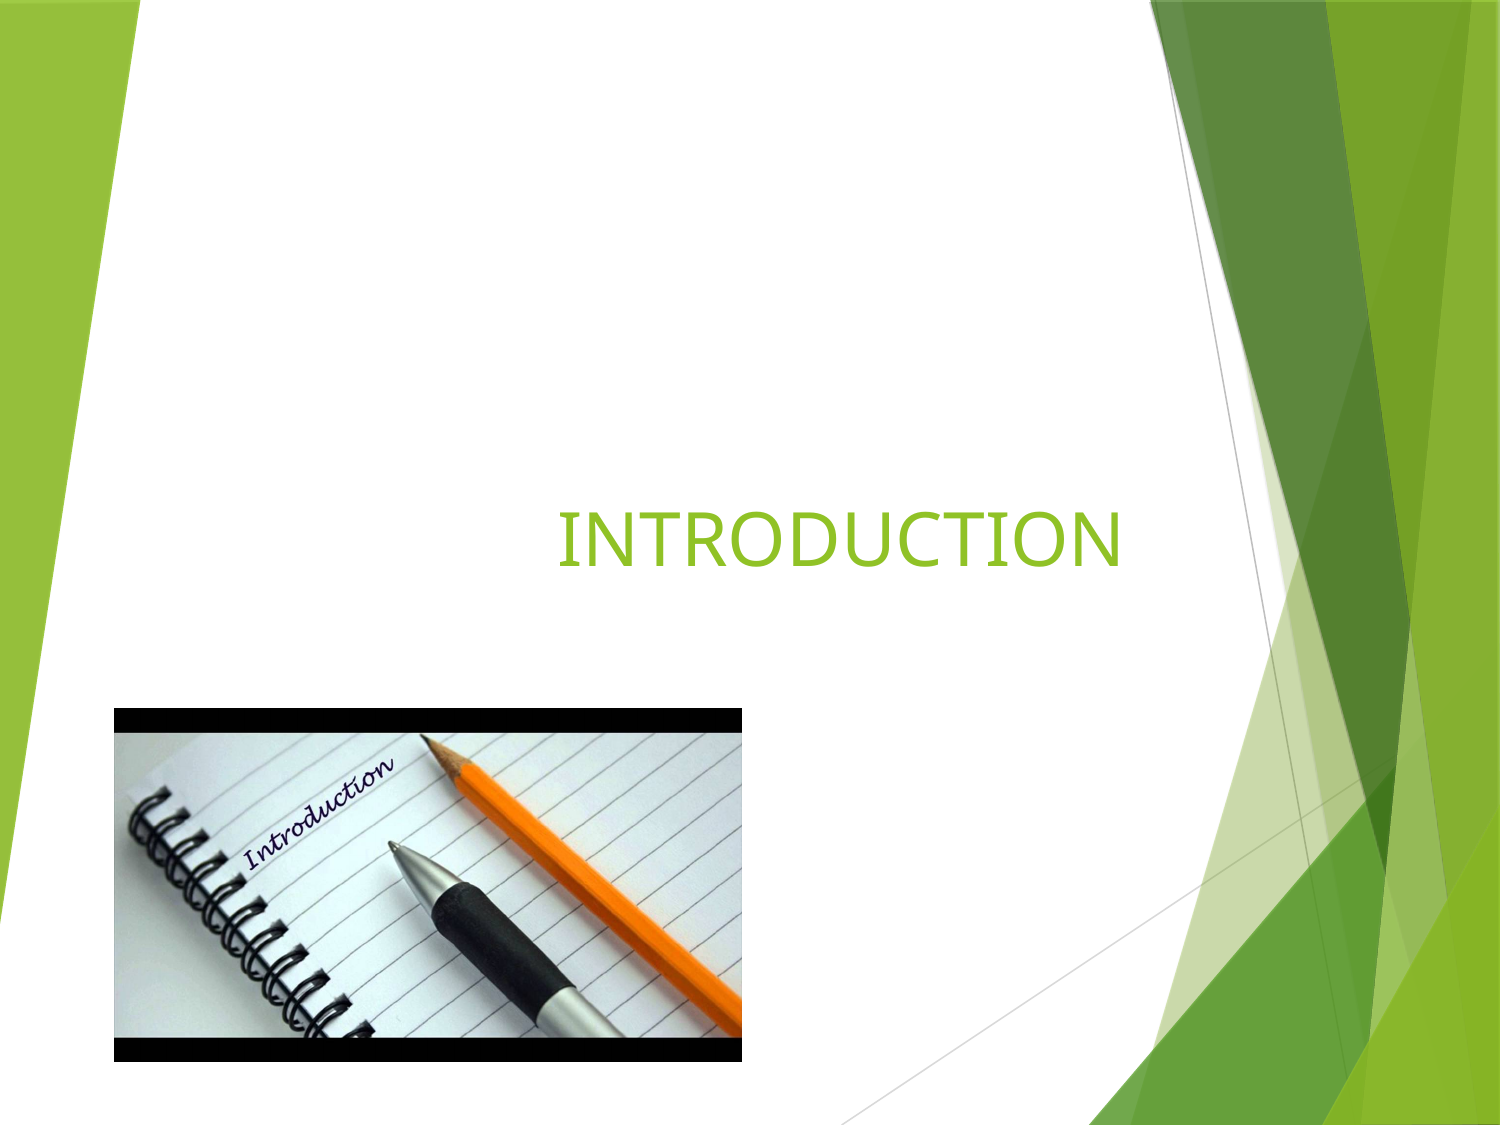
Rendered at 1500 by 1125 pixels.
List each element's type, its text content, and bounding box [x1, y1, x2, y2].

picture [114, 708, 742, 1062]
title INTRODUCTION [185, 318, 1142, 589]
